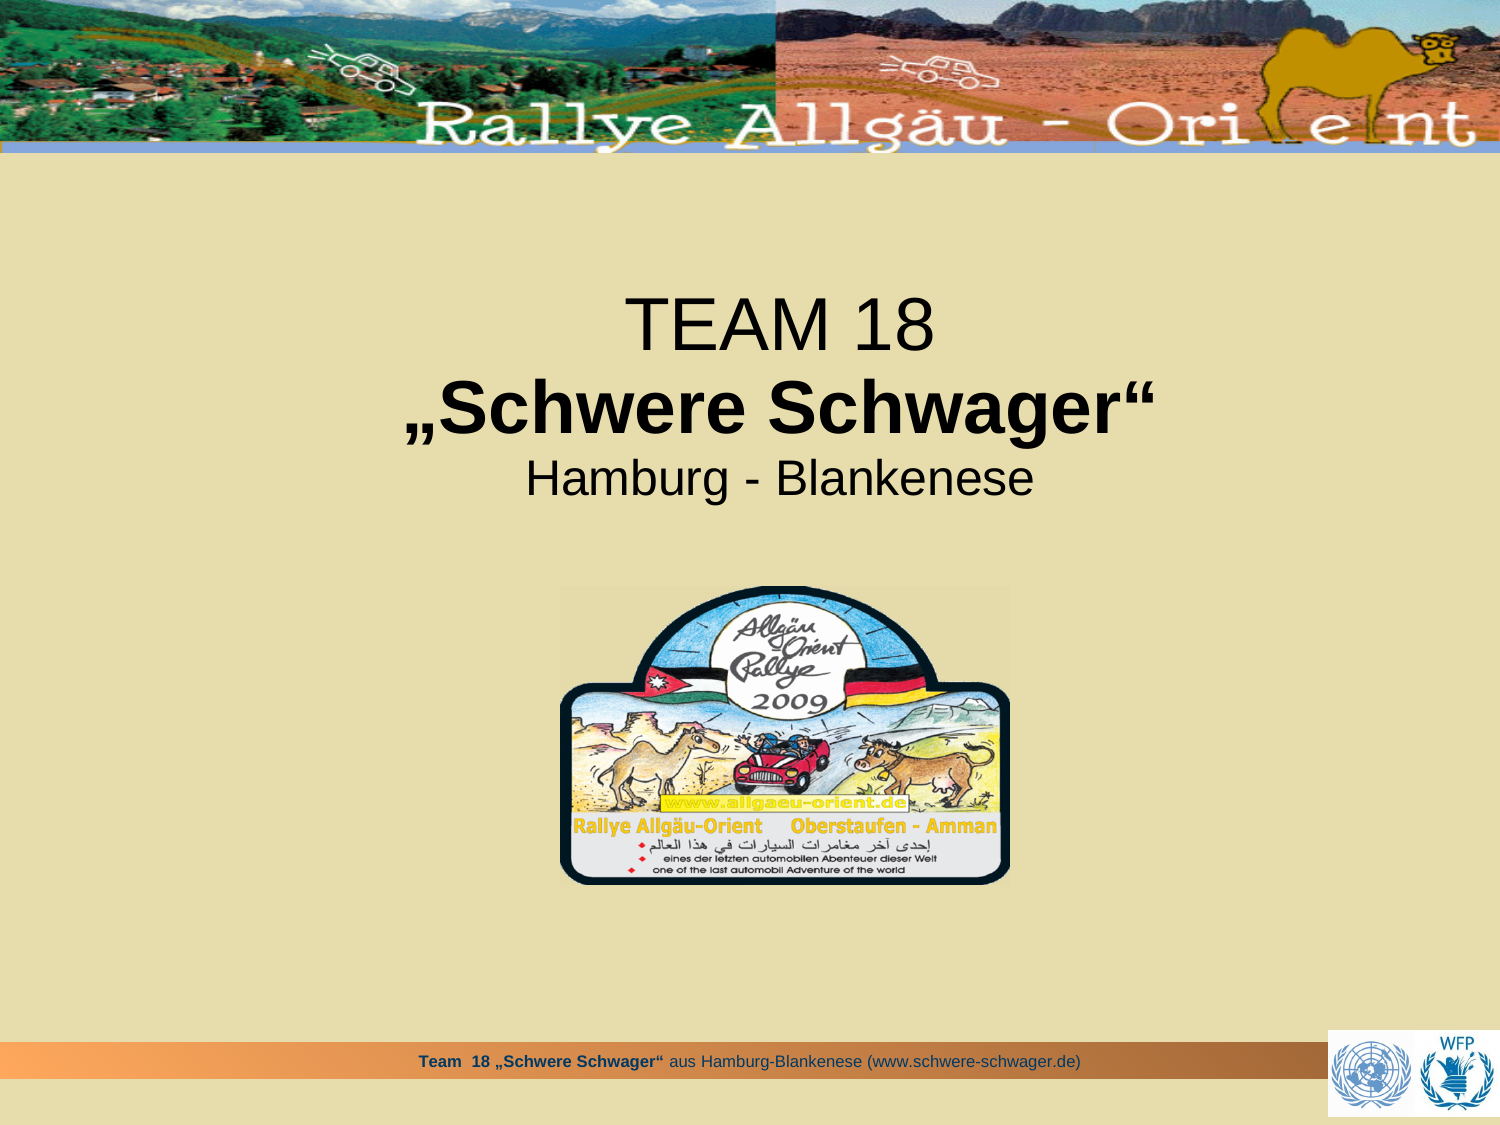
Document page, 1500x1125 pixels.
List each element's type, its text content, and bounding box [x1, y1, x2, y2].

title TEAM 18 „Schwere Schwager“ Hamburg - Blankenese [142, 274, 1418, 516]
picture [560, 586, 1010, 885]
picture [1328, 1030, 1500, 1117]
picture [0, 0, 1500, 153]
